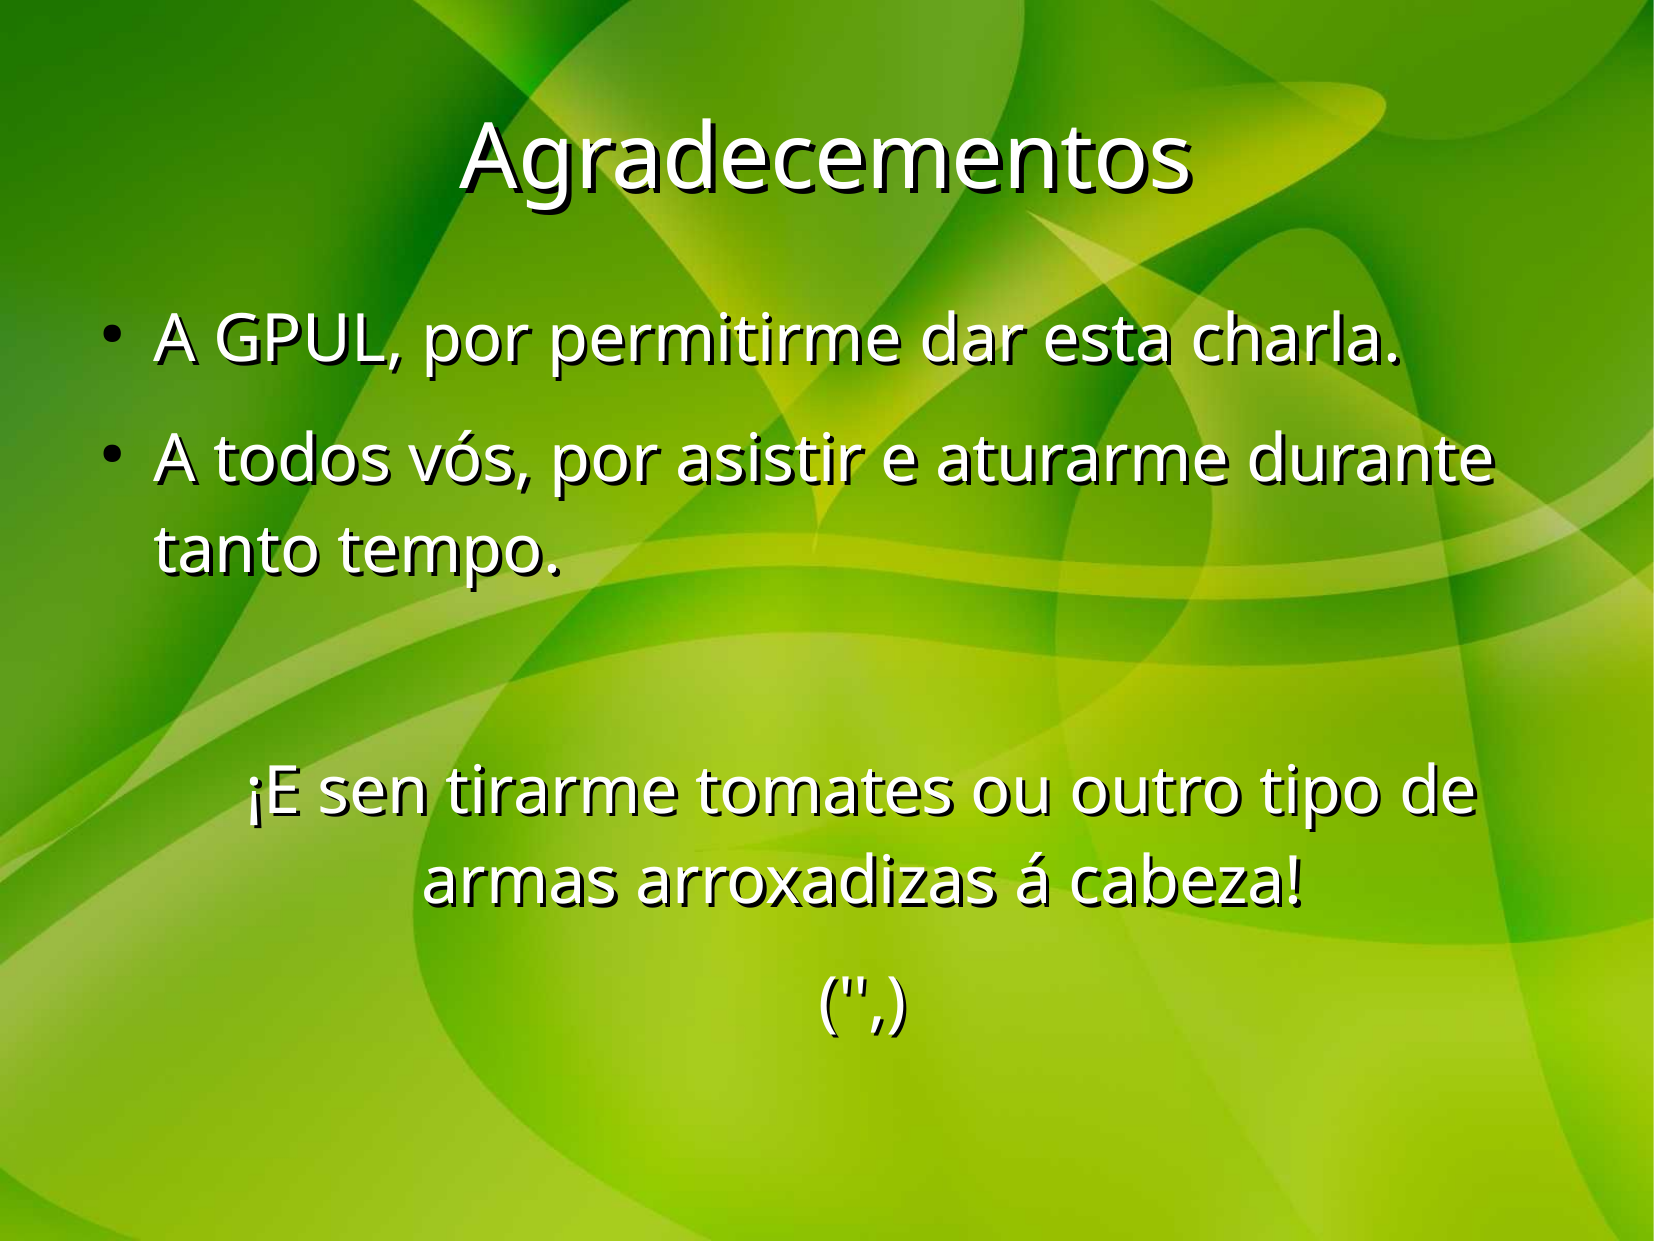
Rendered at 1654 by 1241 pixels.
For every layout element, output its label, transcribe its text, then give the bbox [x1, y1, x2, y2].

list A GPUL, por permitirme dar esta charla. A todos vós, por asistir e aturarme durante tanto tempo. ¡E sen tirarme tomates ou outro tipo de armas arroxadizas á cabeza! ('',) [82, 290, 1571, 1094]
title Agradecementos [82, 56, 1571, 250]
picture [0, 0, 1654, 1241]
